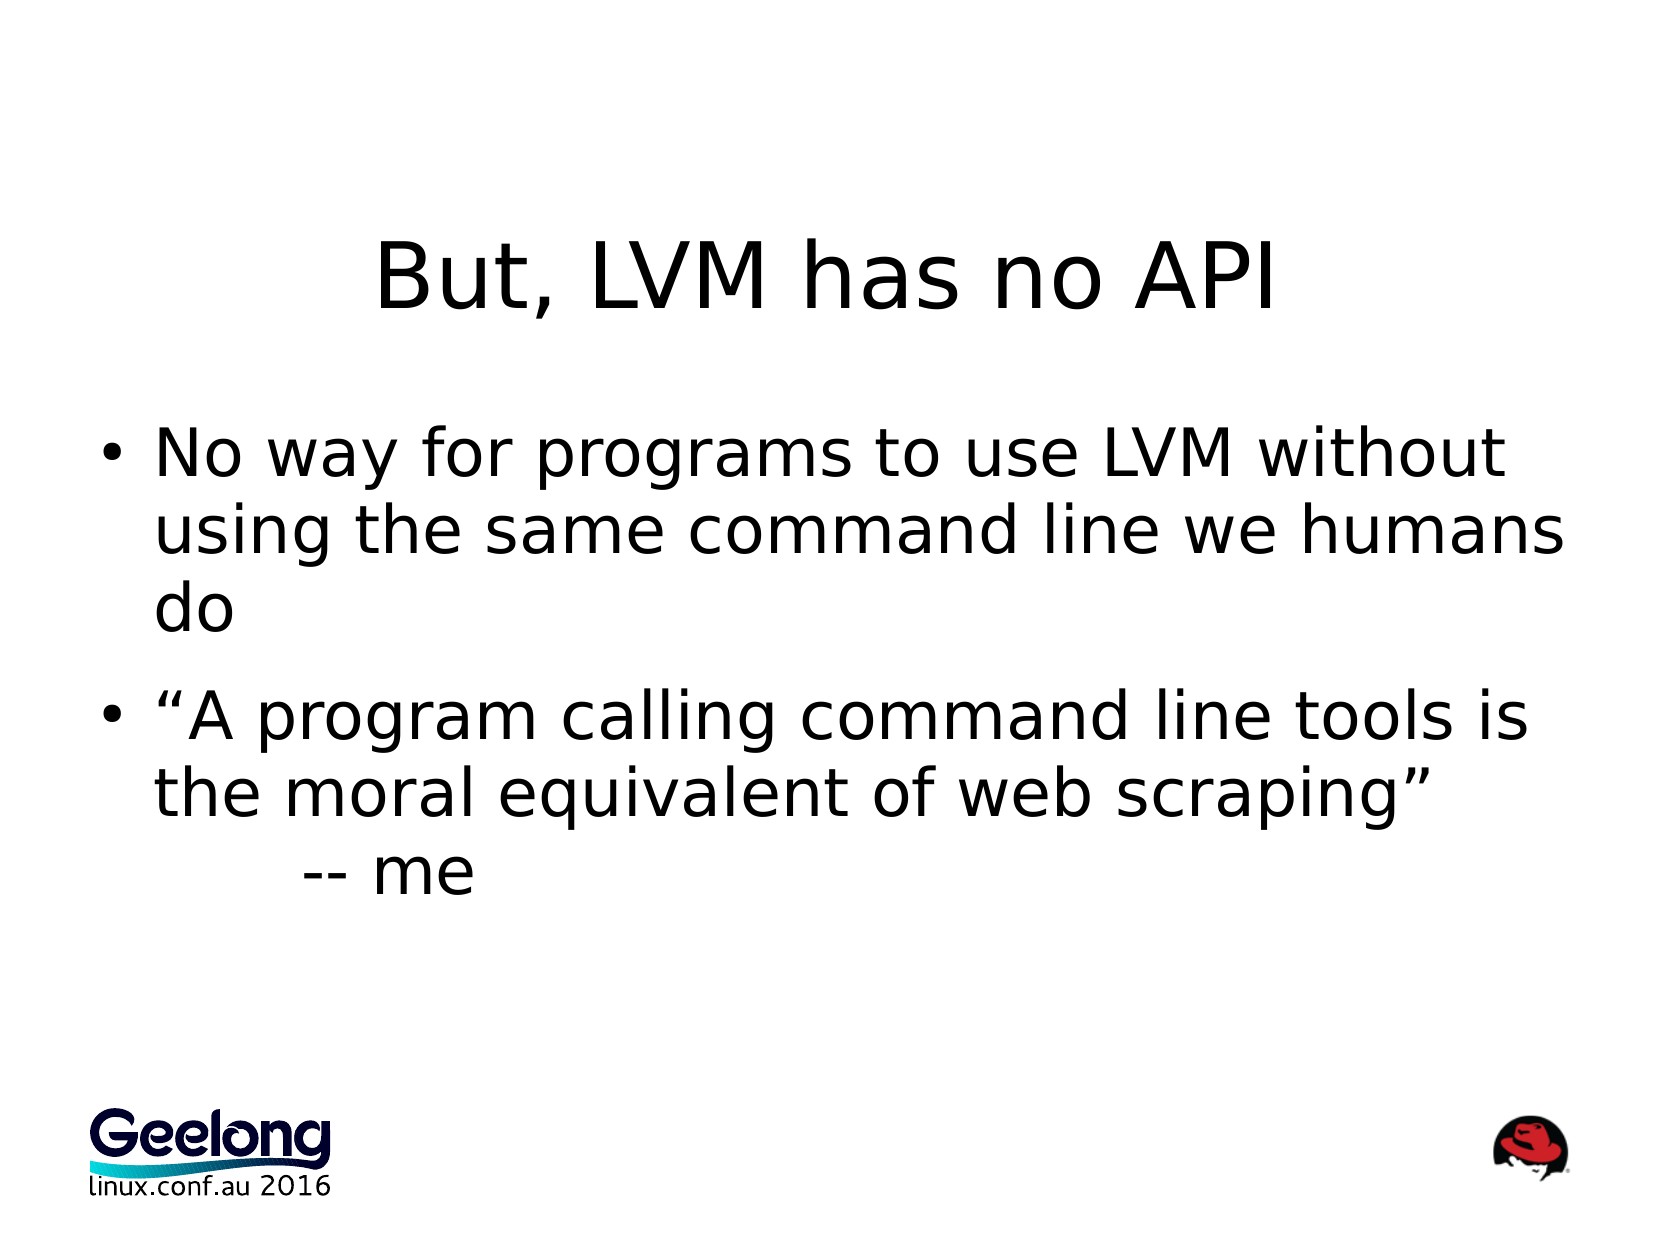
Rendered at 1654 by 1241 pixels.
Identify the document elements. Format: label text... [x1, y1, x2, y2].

picture [1492, 1113, 1576, 1191]
list No way for programs to use LVM without using the same command line we humans do “A program calling command line tools is the moral equivalent of web scraping” -- me [82, 414, 1571, 1134]
title But, LVM has no API [82, 173, 1571, 381]
